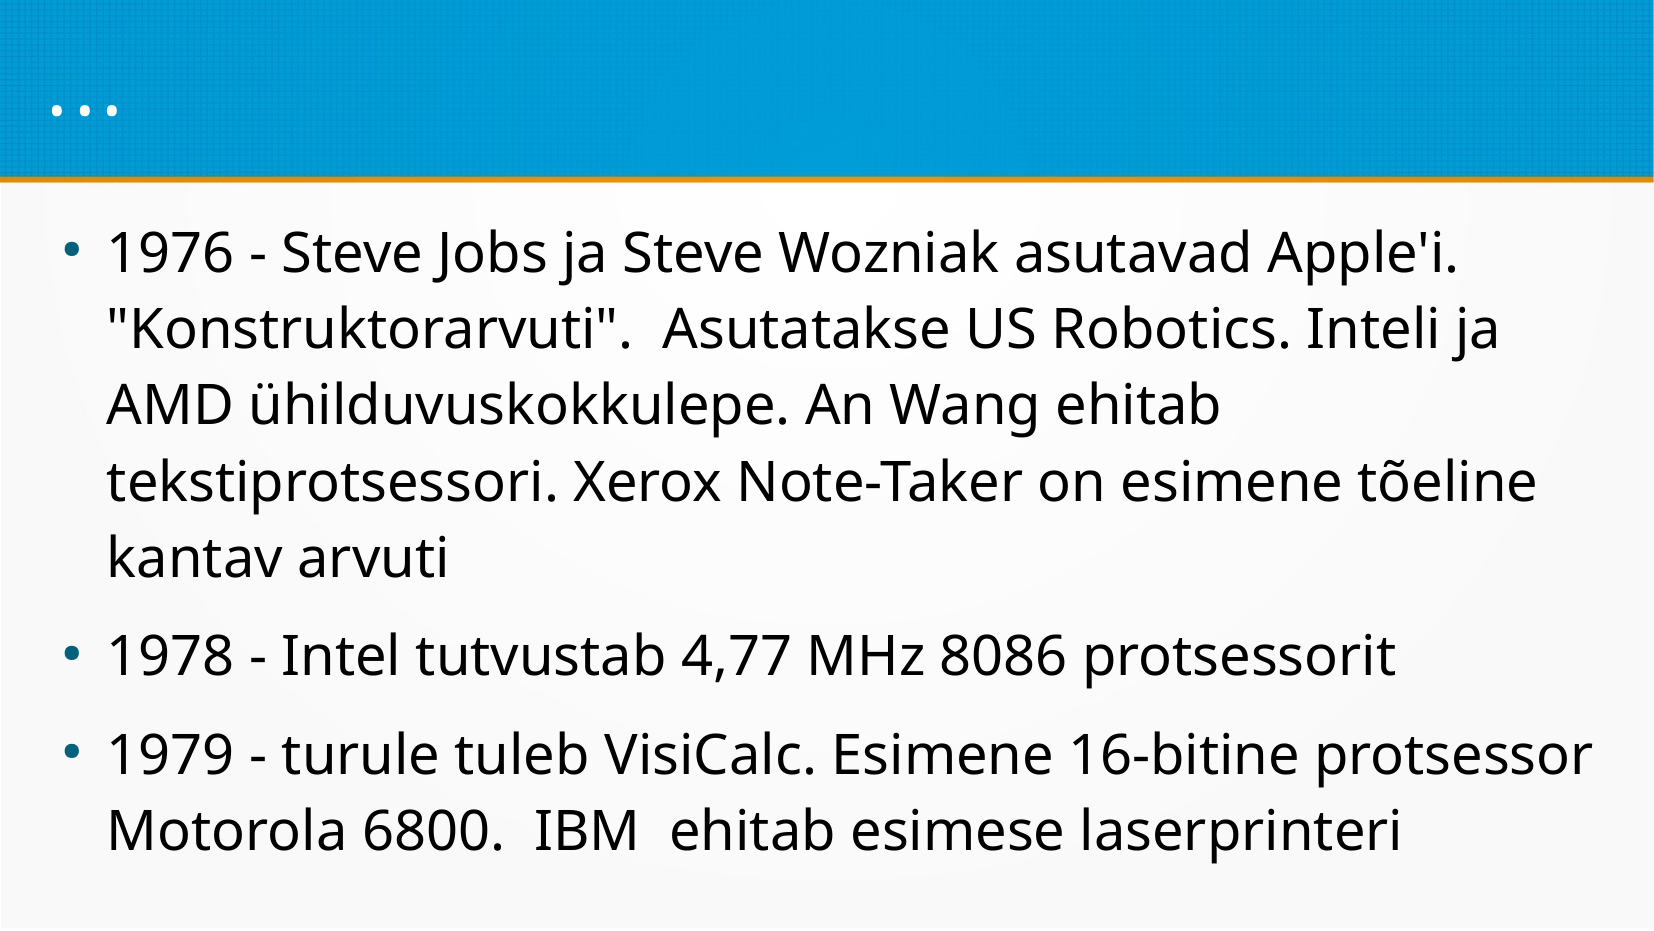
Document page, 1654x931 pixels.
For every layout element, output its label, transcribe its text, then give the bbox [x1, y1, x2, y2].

list 1976 - Steve Jobs ja Steve Wozniak asutavad Apple'i. "Konstruktorarvuti". Asutatakse US Robotics. Inteli ja AMD ühilduvuskokkulepe. An Wang ehitab tekstiprotsessori. Xerox Note-Taker on esimene tõeline kantav arvuti 1978 - Intel tutvustab 4,77 MHz 8086 protsessorit 1979 - turule tuleb VisiCalc. Esimene 16-bitine protsessor Motorola 6800. IBM ehitab esimese laserprinteri [47, 212, 1607, 902]
title ... [43, 0, 1619, 149]
picture [0, 175, 1654, 931]
